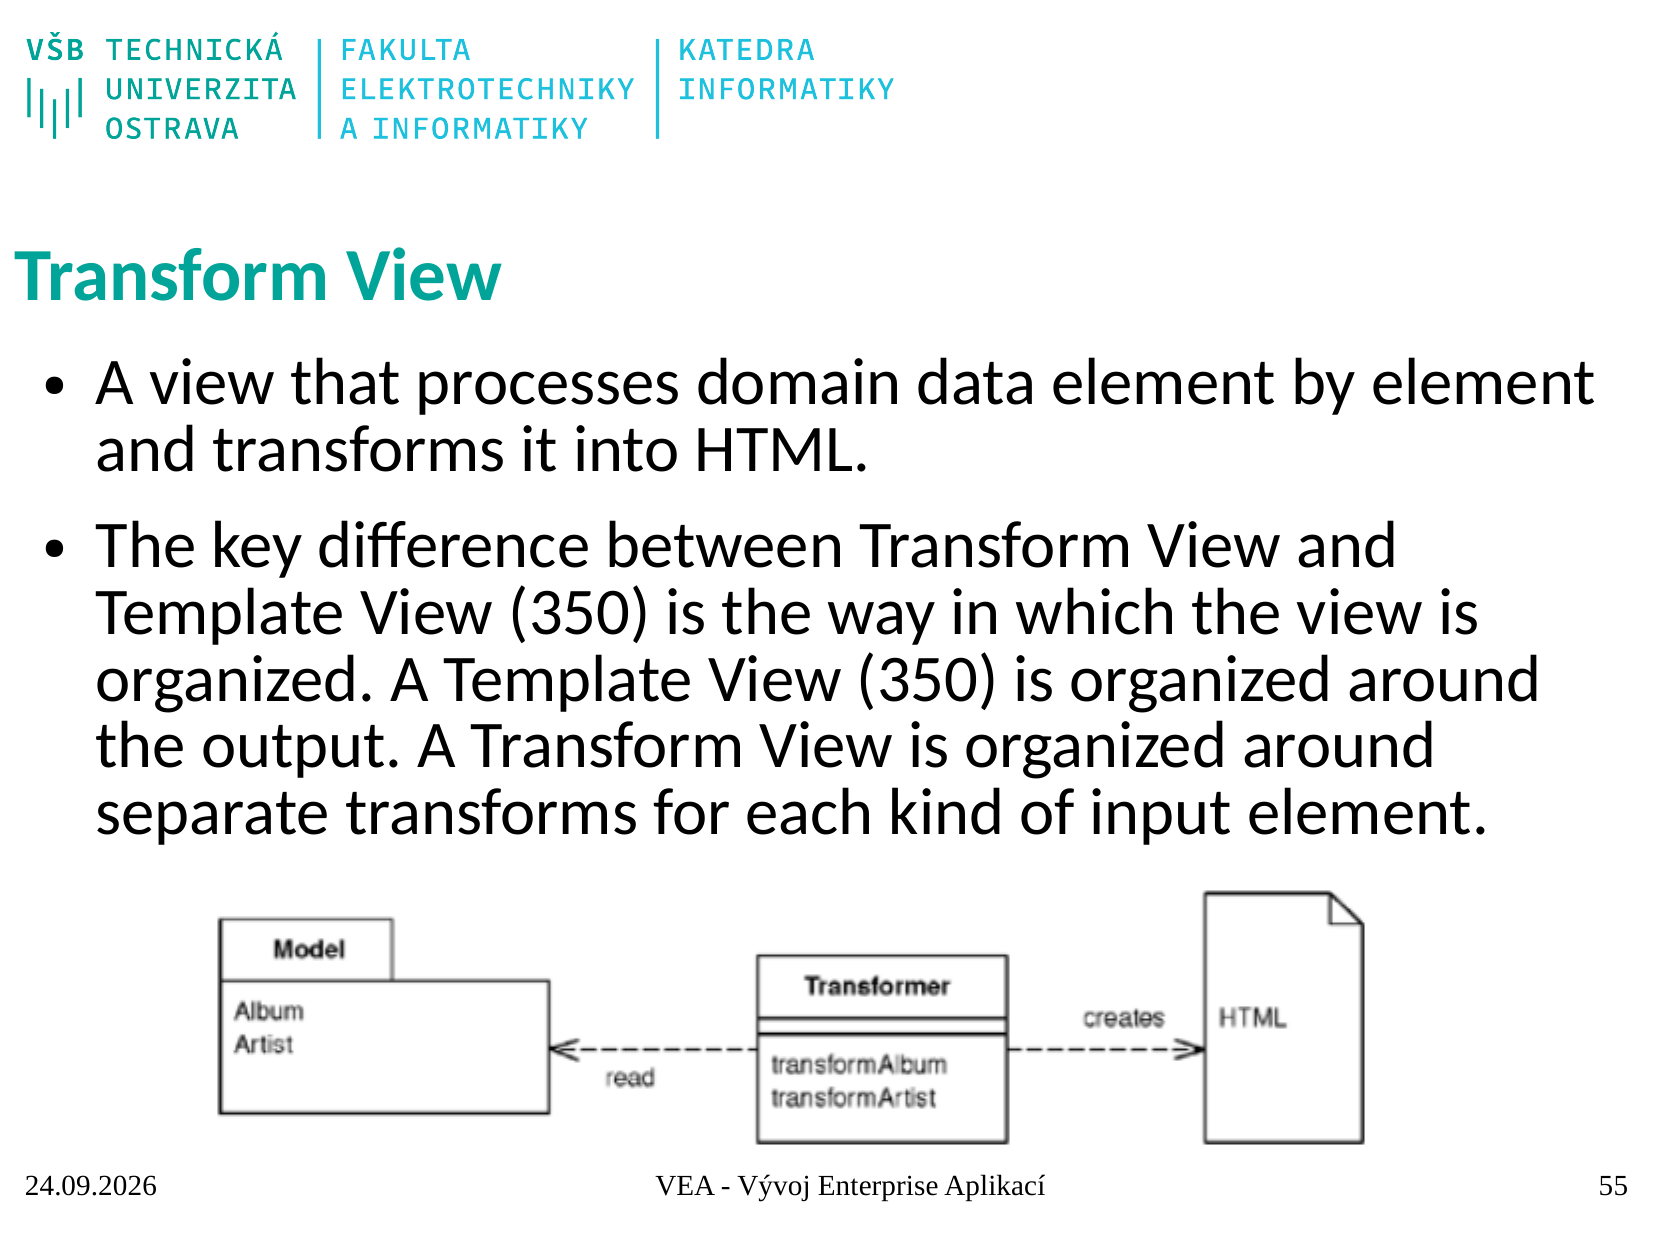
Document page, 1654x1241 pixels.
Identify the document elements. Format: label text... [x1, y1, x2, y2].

picture [212, 885, 1369, 1155]
list A view that processes domain data element by element and transforms it into HTML. The key difference between Transform View and Template View (350) is the way in which the view is organized. A Template View (350) is organized around the output. A Transform View is organized around separate transforms for each kind of input element. [24, 354, 1629, 886]
title Transform View [14, 165, 1619, 319]
picture [26, 31, 894, 139]
